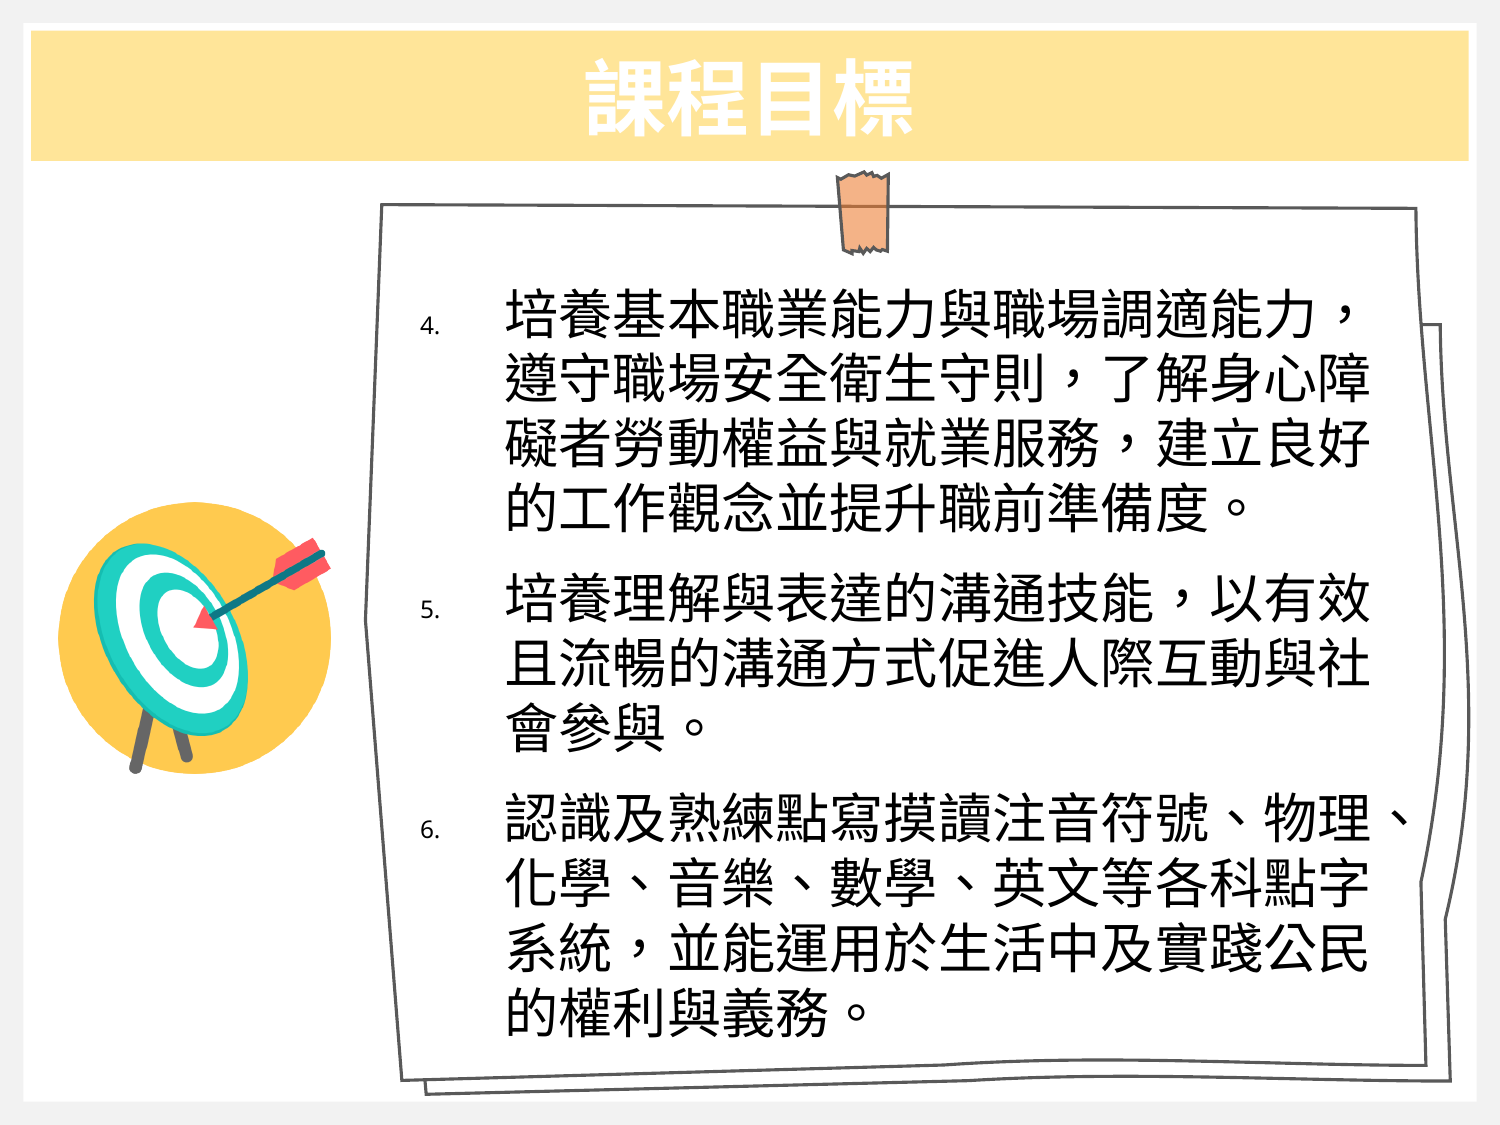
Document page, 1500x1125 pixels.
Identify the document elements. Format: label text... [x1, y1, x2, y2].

text_box 培養基本職業能力與職場調適能力，遵守職場安全衛生守則，了解身心障礙者勞動權益與就業服務，建立良好的工作觀念並提升職前準備度。 培養理解與表達的溝通技能，以有效且流暢的溝通方式促進人際互動與社會參與。 認識及熟練點寫摸讀注音符號、物理、化學、音樂、數學、英文等各科點字系統，並能運用於生活中及實踐公民的權利與義務。 [405, 272, 1398, 1052]
text_box [365, 171, 1469, 1095]
text_box 課程目標 [31, 30, 1469, 161]
picture [58, 502, 331, 774]
